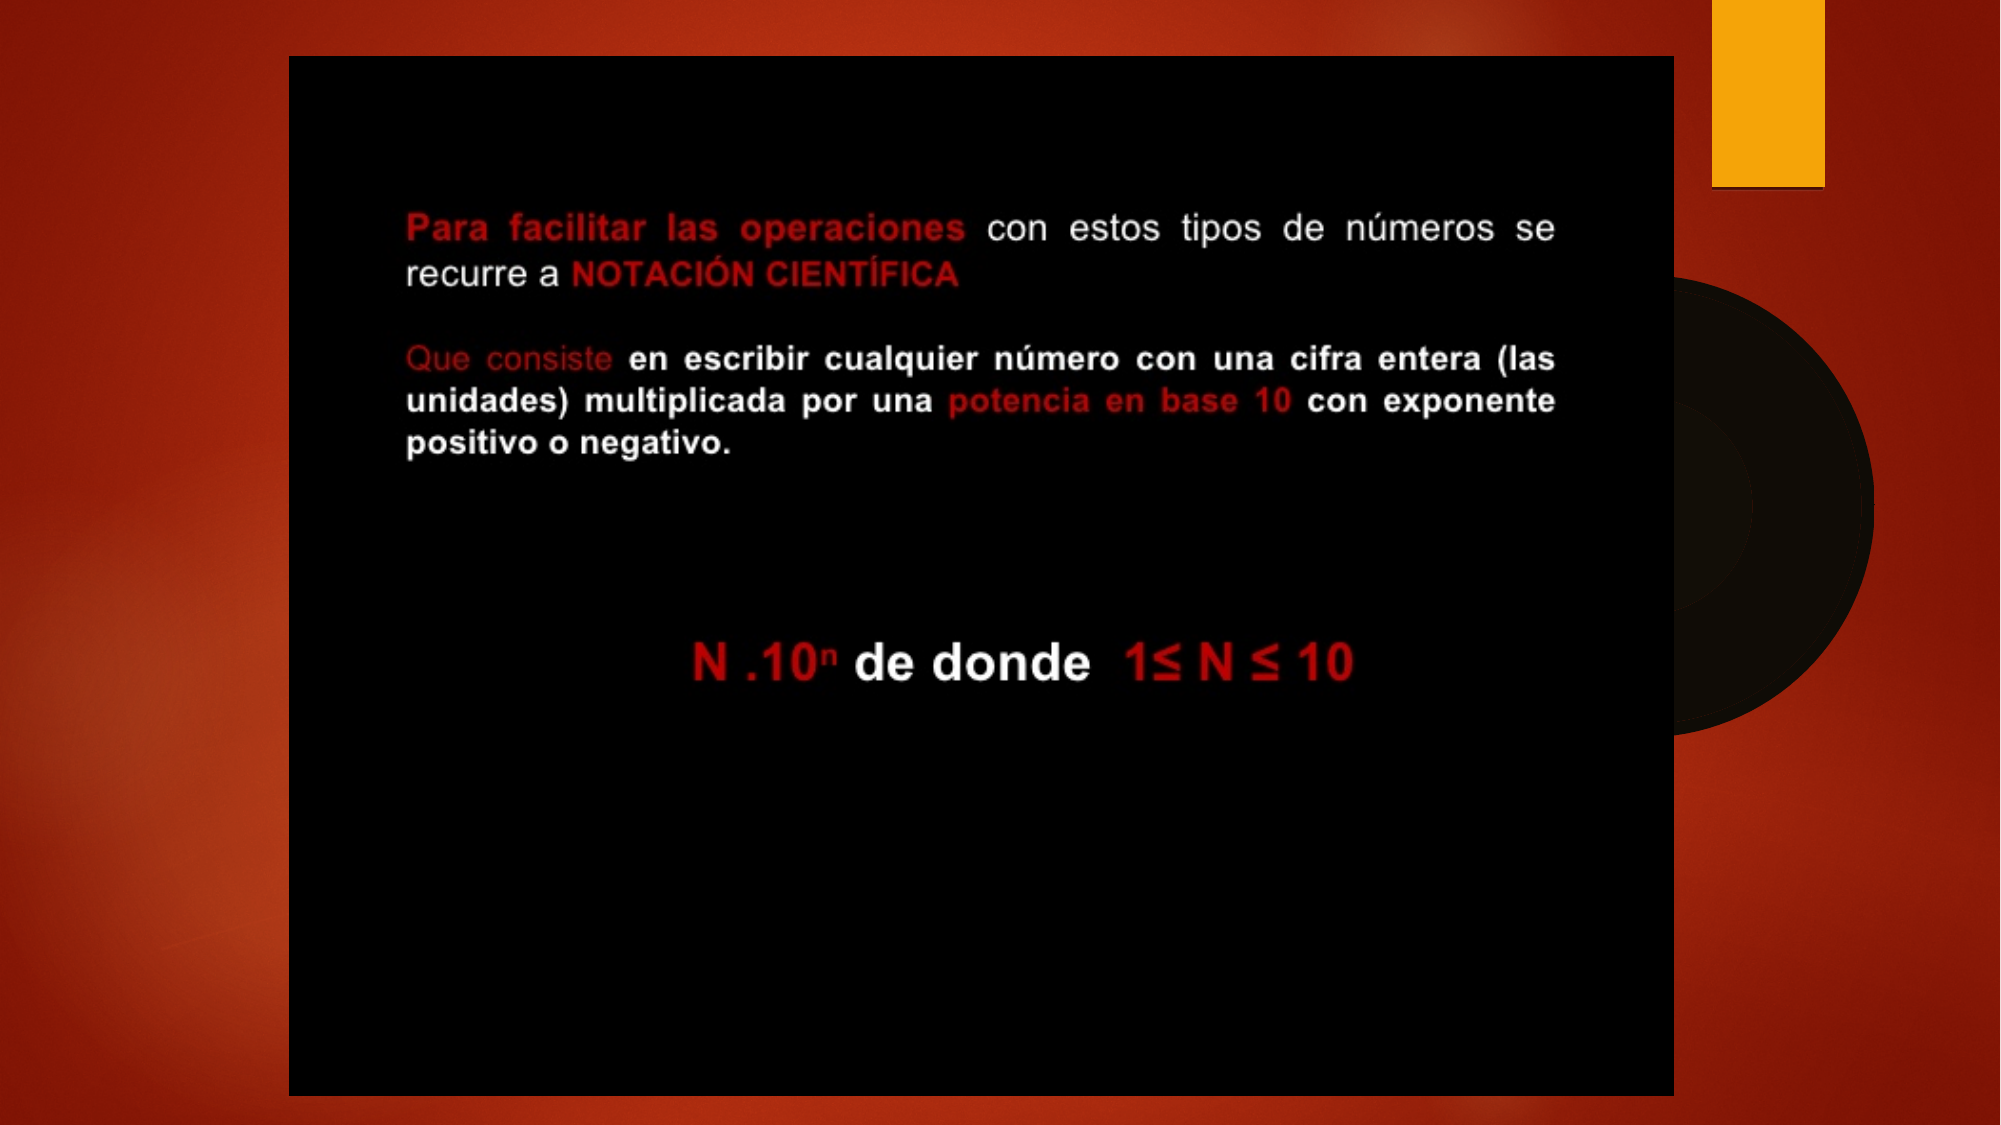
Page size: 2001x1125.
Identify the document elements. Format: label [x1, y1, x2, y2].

picture [289, 57, 1674, 1096]
